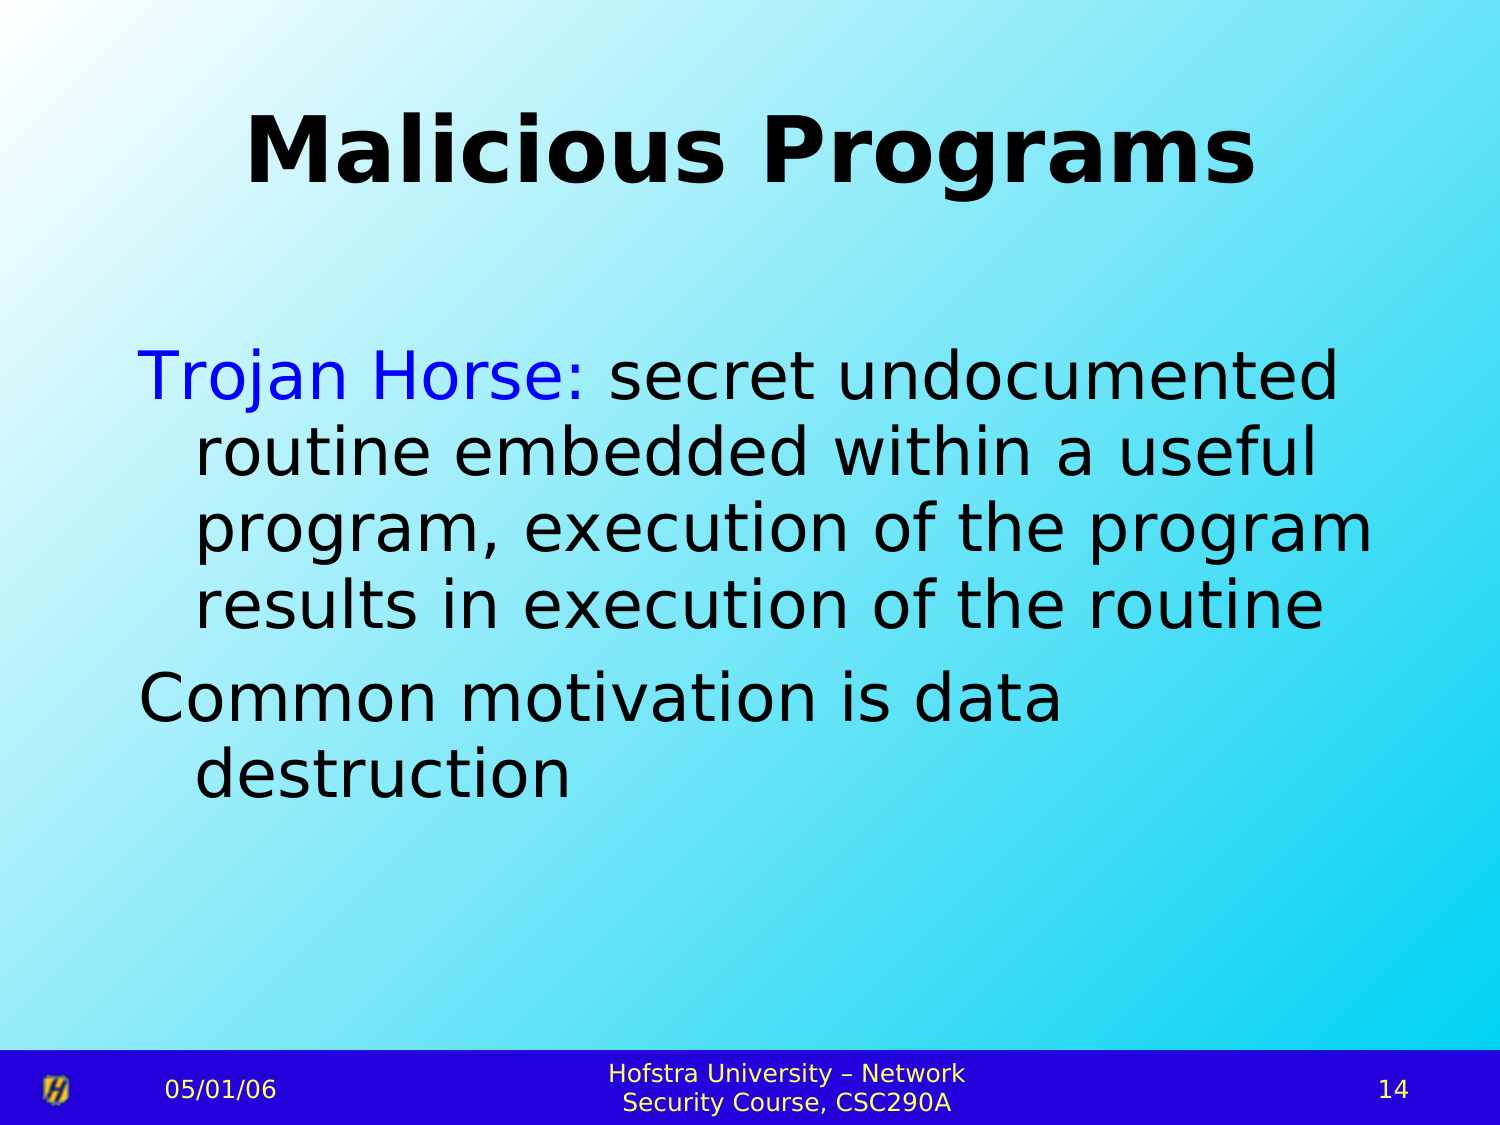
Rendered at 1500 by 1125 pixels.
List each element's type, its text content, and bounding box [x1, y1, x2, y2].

title Malicious Programs [112, 84, 1391, 212]
picture [37, 1072, 76, 1110]
list Trojan Horse: secret undocumented routine embedded within a useful program, execution of the program results in execution of the routine Common motivation is data destruction [124, 330, 1469, 1007]
